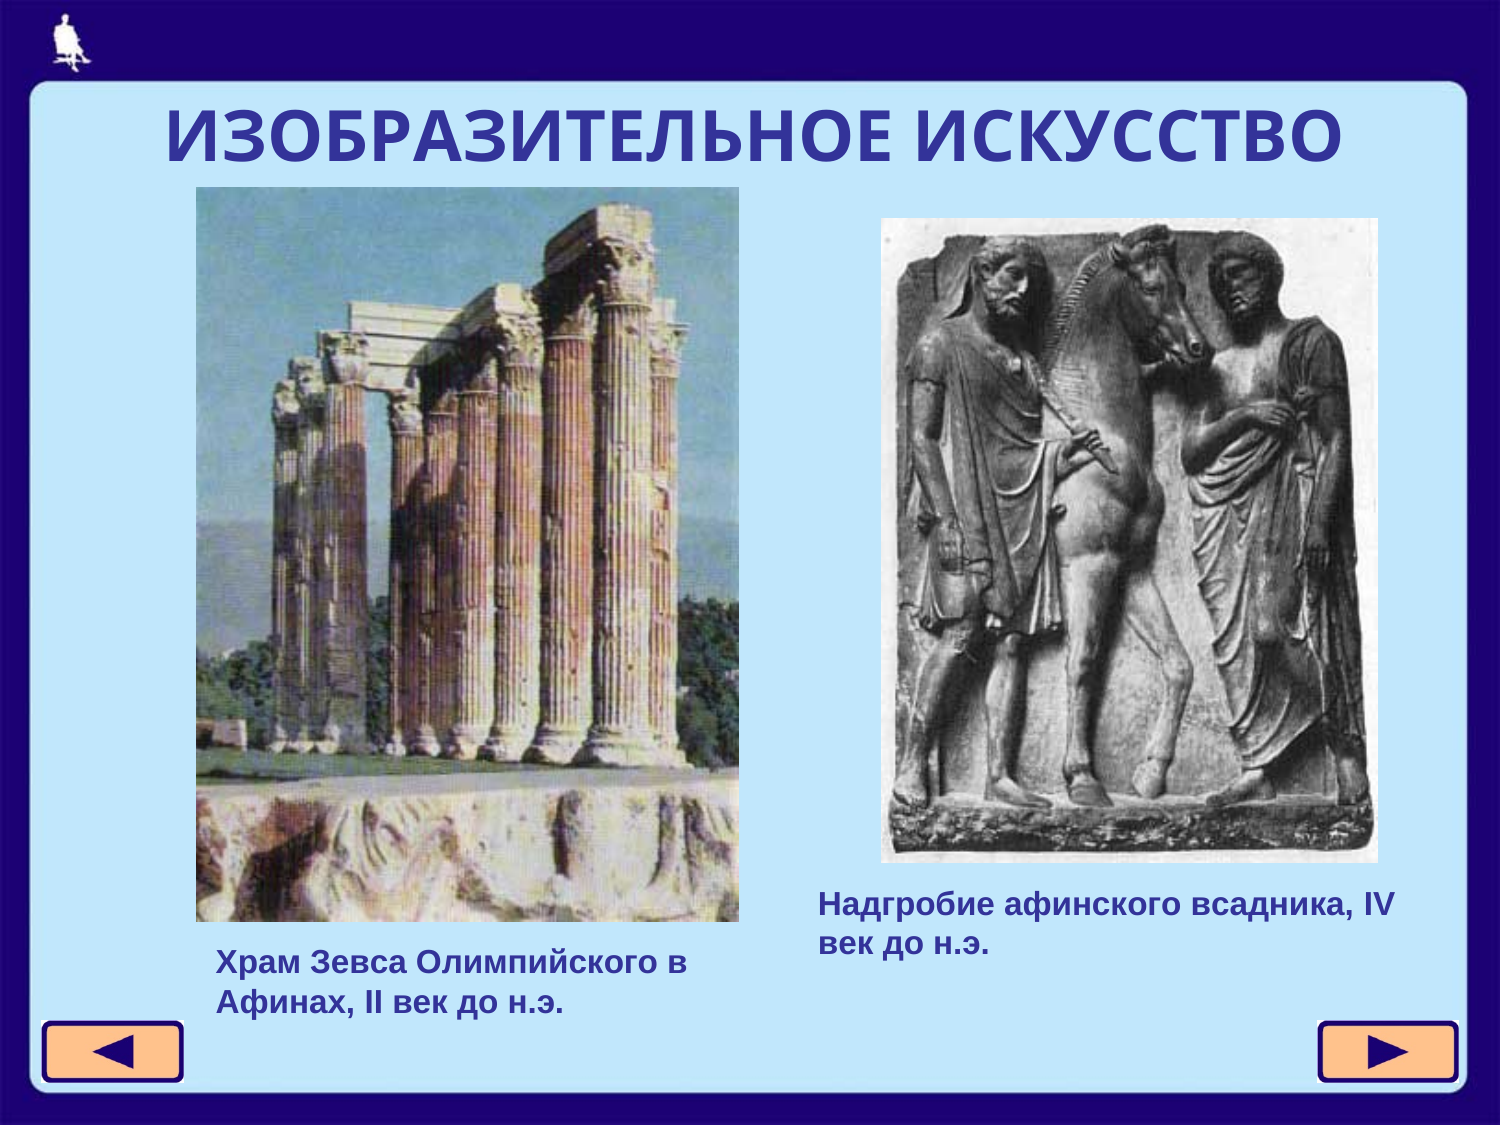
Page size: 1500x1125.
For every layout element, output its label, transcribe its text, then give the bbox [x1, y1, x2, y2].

picture [0, 0, 1500, 1125]
text_box Храм Зевса Олимпийского в Афинах, II век до н.э. [200, 933, 756, 1029]
title ИЗОБРАЗИТЕЛЬНОЕ ИСКУССТВО [24, 50, 1484, 216]
text_box Надгробие афинского всадника, IV век до н.э. [803, 873, 1441, 970]
